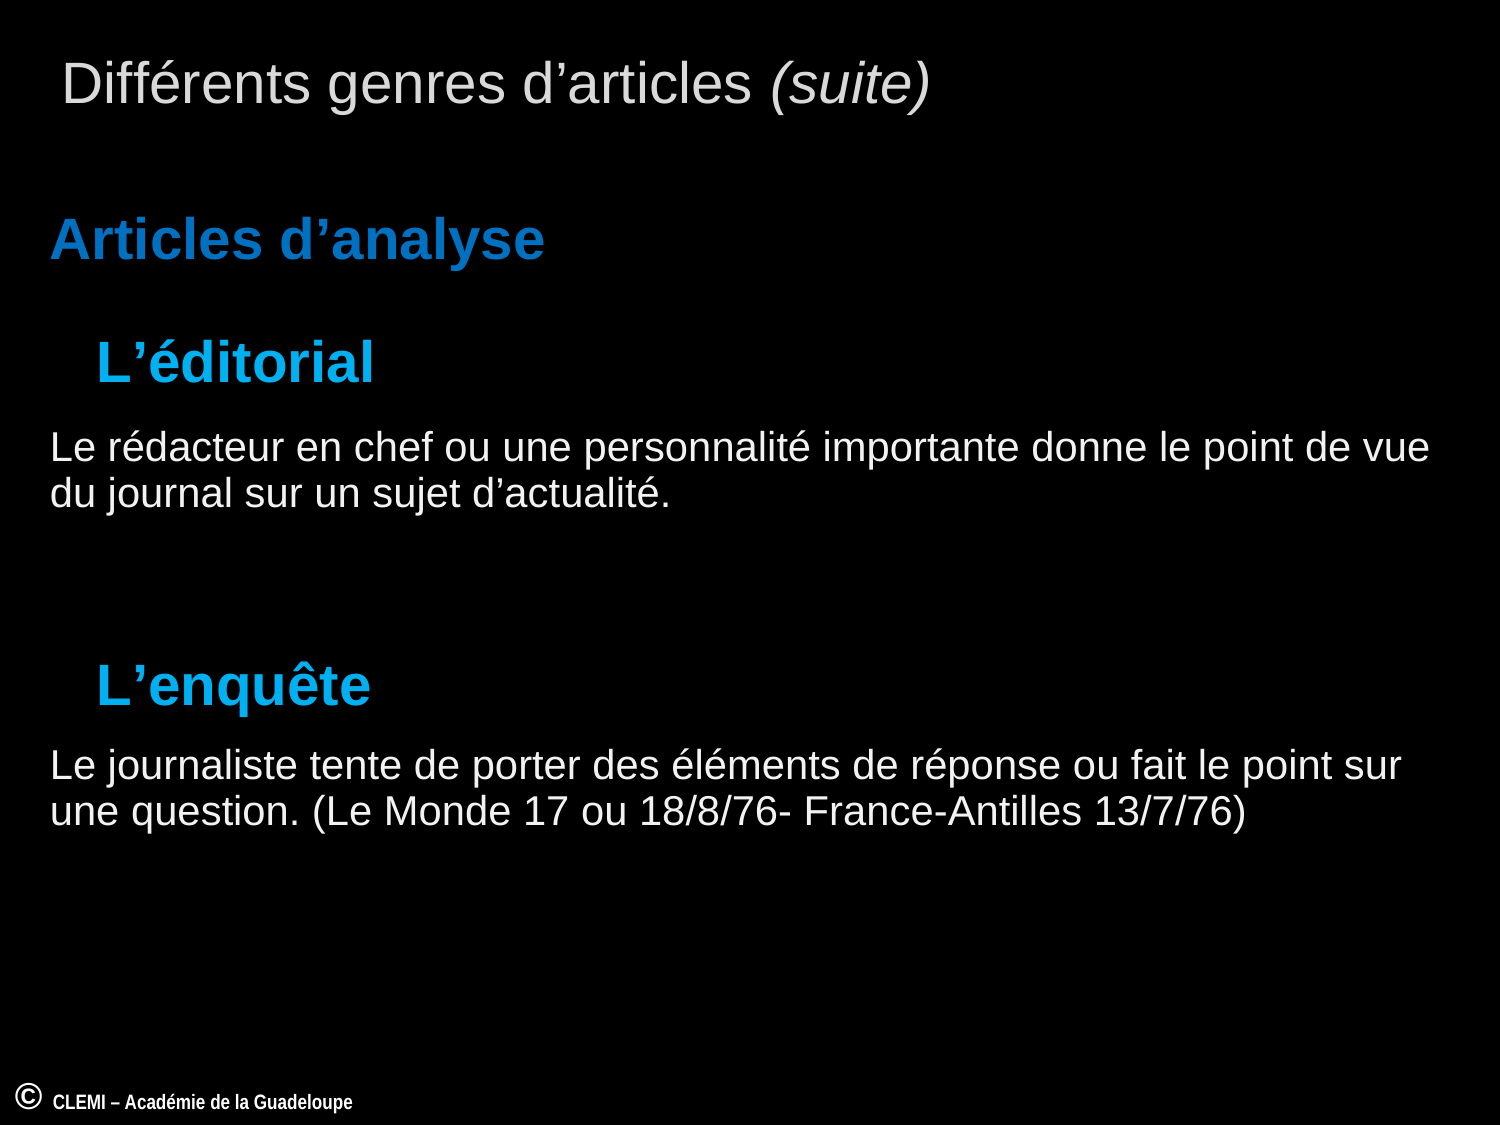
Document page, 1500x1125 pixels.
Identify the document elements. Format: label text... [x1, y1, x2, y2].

text_box © CLEMI – Académie de la Guadeloupe [0, 1067, 575, 1125]
text_box L’éditorial [82, 322, 391, 403]
title Différents genres d’articles (suite) [46, 35, 1397, 131]
text_box Articles d’analyse [35, 199, 562, 280]
text_box L’enquête [81, 644, 387, 725]
text_box Le rédacteur en chef ou une personnalité importante donne le point de vue du journal sur un sujet d’actualité. [35, 416, 1454, 525]
text_box Le journaliste tente de porter des éléments de réponse ou fait le point sur une question. (Le Monde 17 ou 18/8/76- France-Antilles 13/7/76) [35, 733, 1454, 843]
